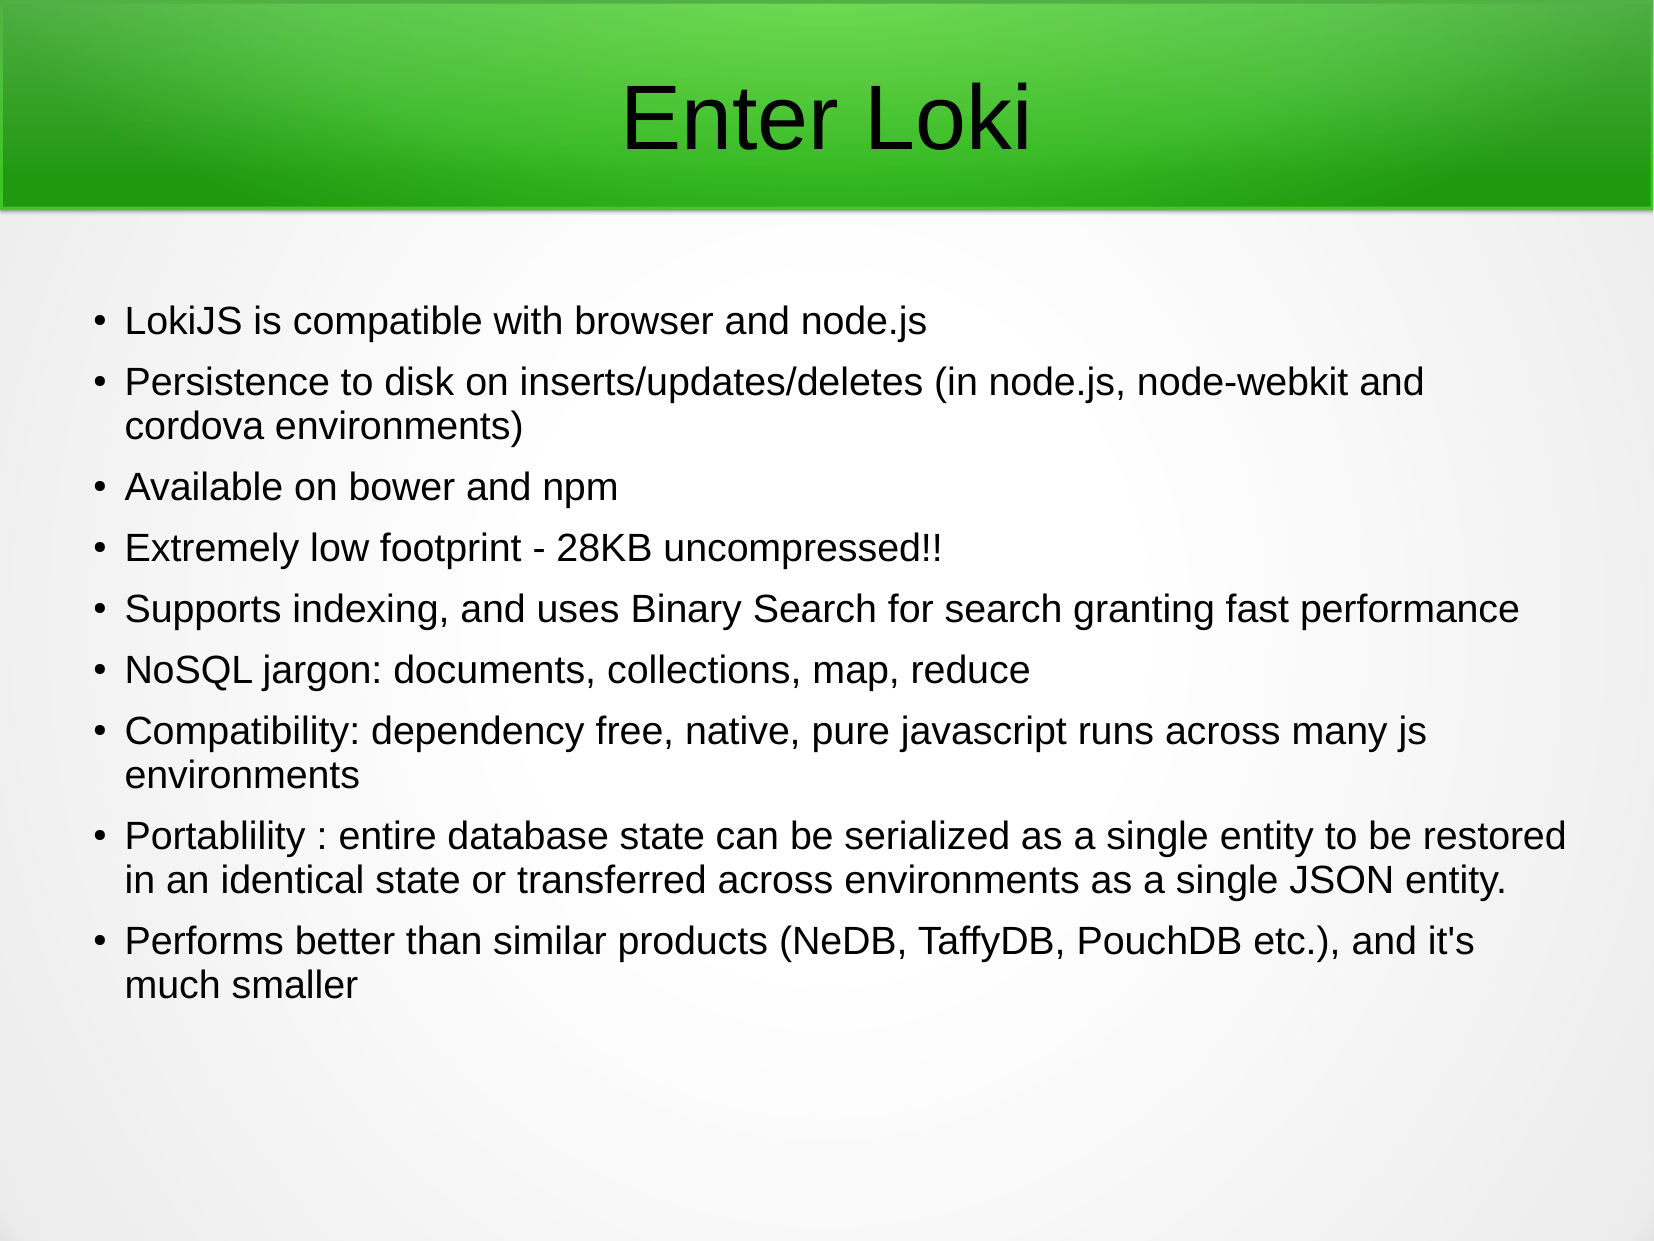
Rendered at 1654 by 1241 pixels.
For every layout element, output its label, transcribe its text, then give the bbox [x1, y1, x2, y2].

list LokiJS is compatible with browser and node.js Persistence to disk on inserts/updates/deletes (in node.js, node-webkit and cordova environments) Available on bower and npm Extremely low footprint - 28KB uncompressed!! Supports indexing, and uses Binary Search for search granting fast performance NoSQL jargon: documents, collections, map, reduce Compatibility: dependency free, native, pure javascript runs across many js environments Portablility : entire database state can be serialized as a single entity to be restored in an identical state or transferred across environments as a single JSON entity. Performs better than similar products (NeDB, TaffyDB, PouchDB etc.), and it's much smaller [82, 299, 1571, 1019]
title Enter Loki [82, 47, 1571, 189]
